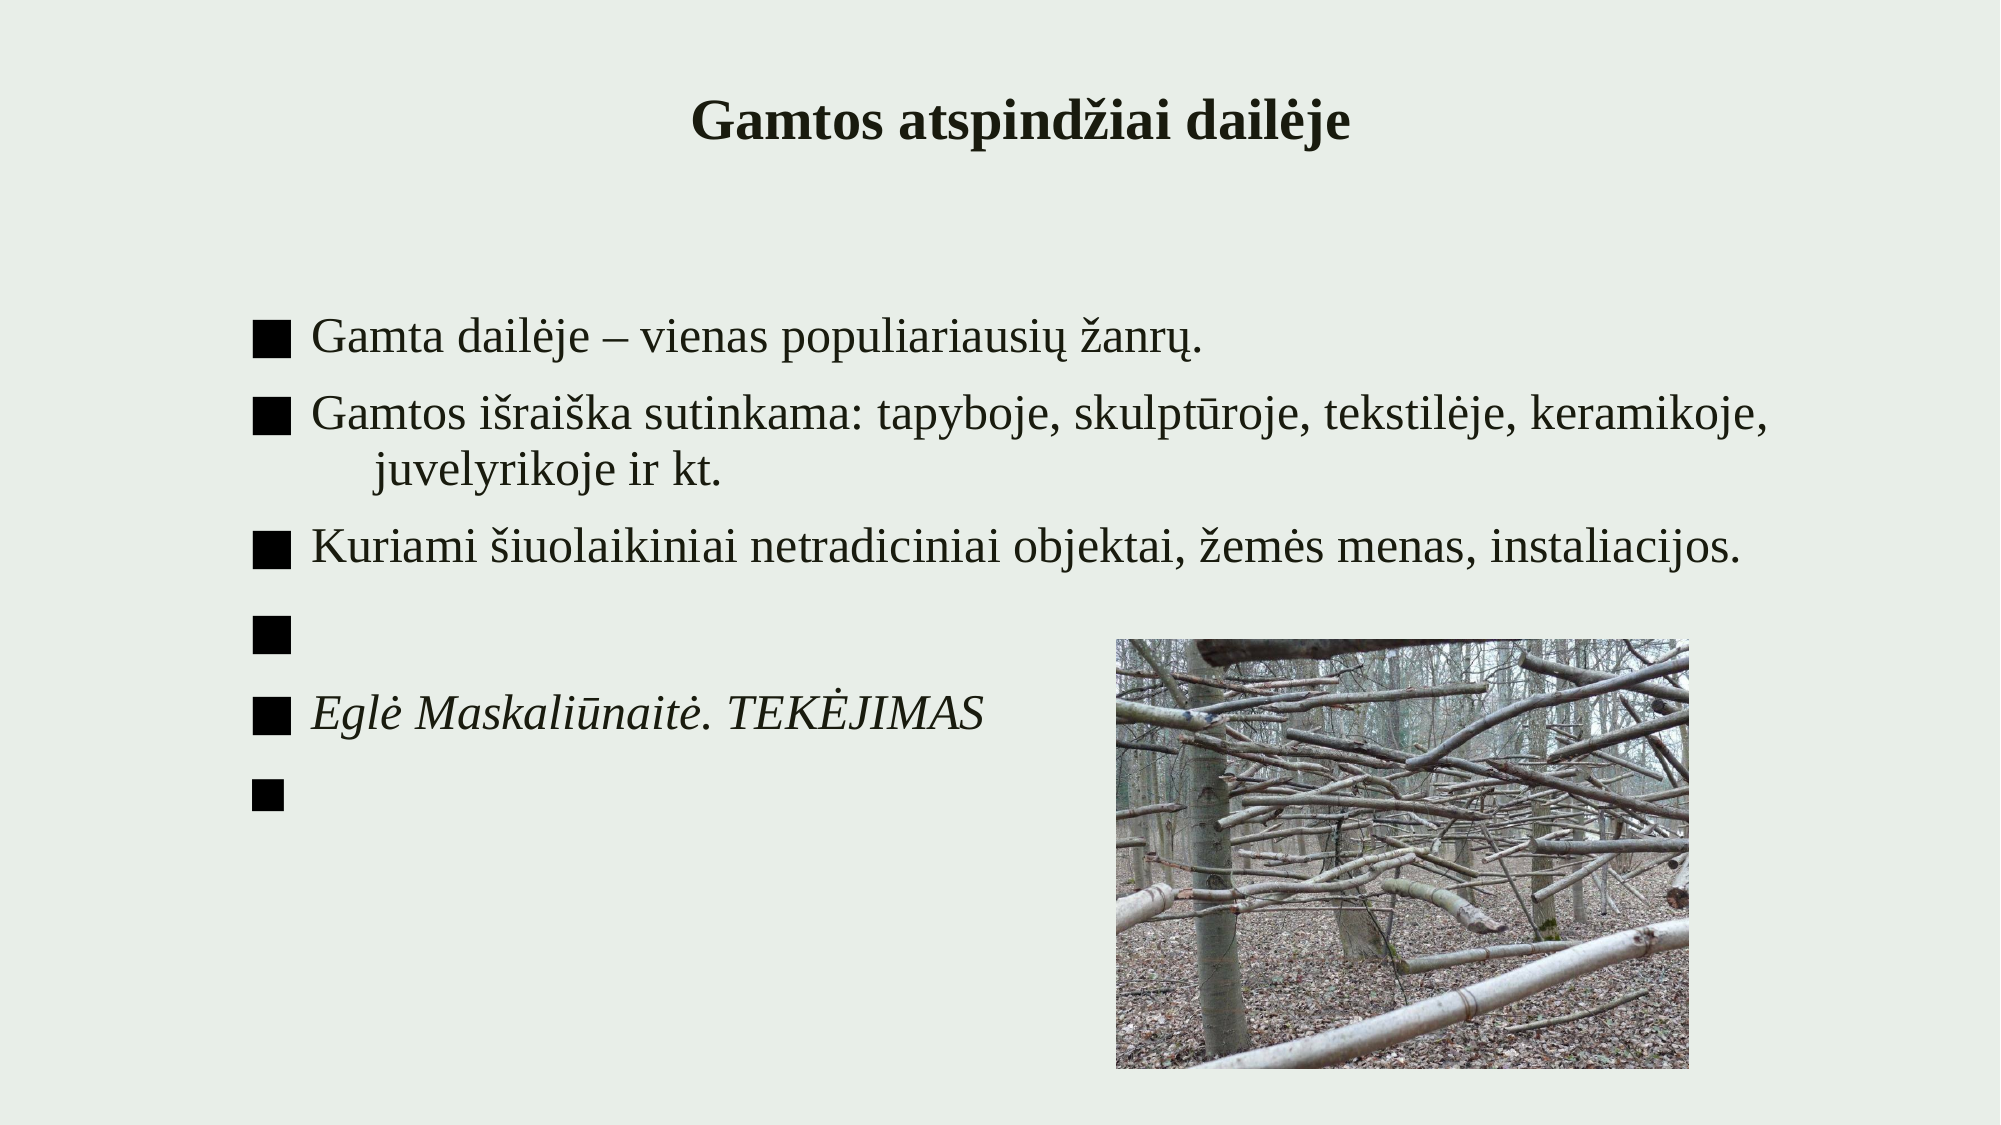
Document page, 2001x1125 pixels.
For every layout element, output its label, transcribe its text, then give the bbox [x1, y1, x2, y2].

title Gamtos atspindžiai dailėje [233, 81, 1809, 299]
list Gamta dailėje – vienas populiariausių žanrų. Gamtos išraiška sutinkama: tapyboje, skulptūroje, tekstilėje, keramikoje, juvelyrikoje ir kt. Kuriami šiuolaikiniai netradiciniai objektai, žemės menas, instaliacijos. Eglė Maskaliūnaitė. TEKĖJIMAS [233, 299, 2000, 896]
picture [1116, 639, 1689, 1069]
